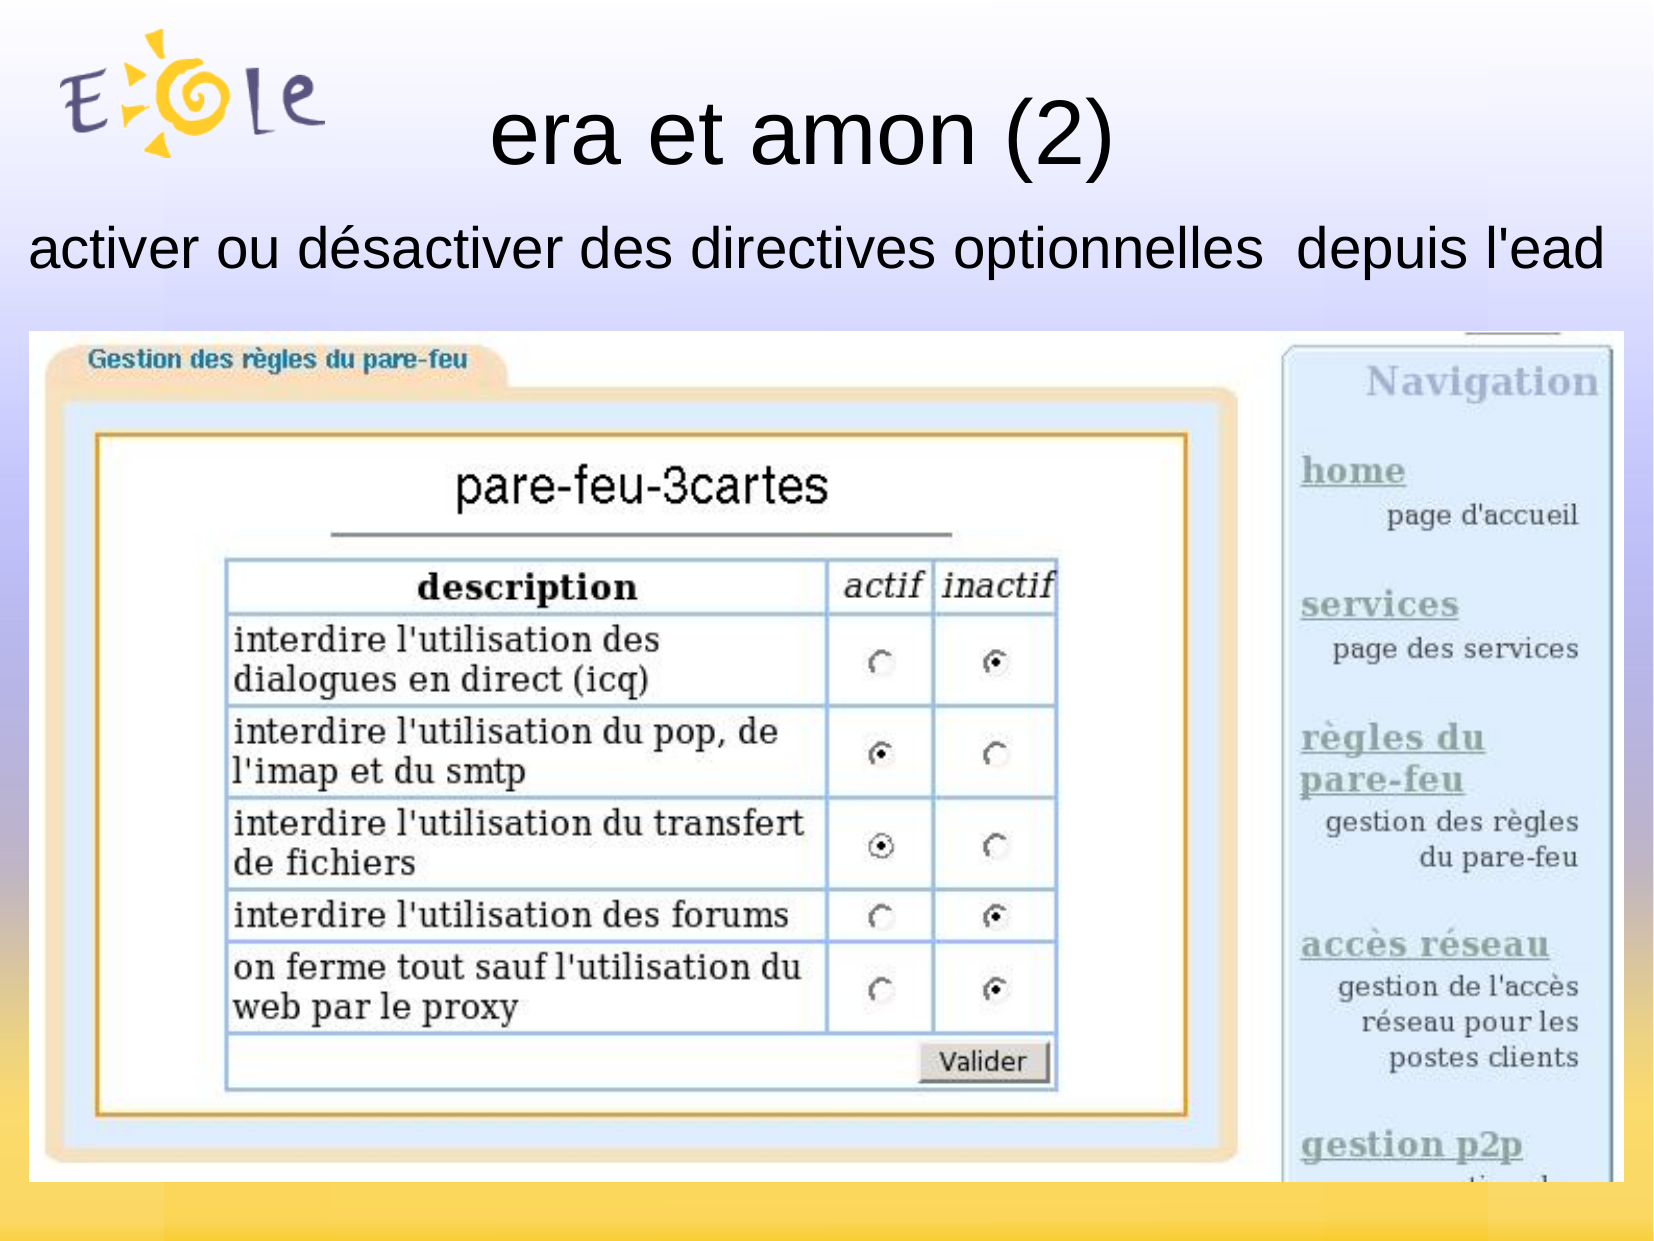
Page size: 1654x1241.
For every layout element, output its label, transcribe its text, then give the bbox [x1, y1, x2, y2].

picture [0, 0, 1654, 1241]
text_box activer ou désactiver des directives optionnelles depuis l'ead [13, 207, 1625, 296]
title era et amon (2) [59, 29, 1548, 207]
